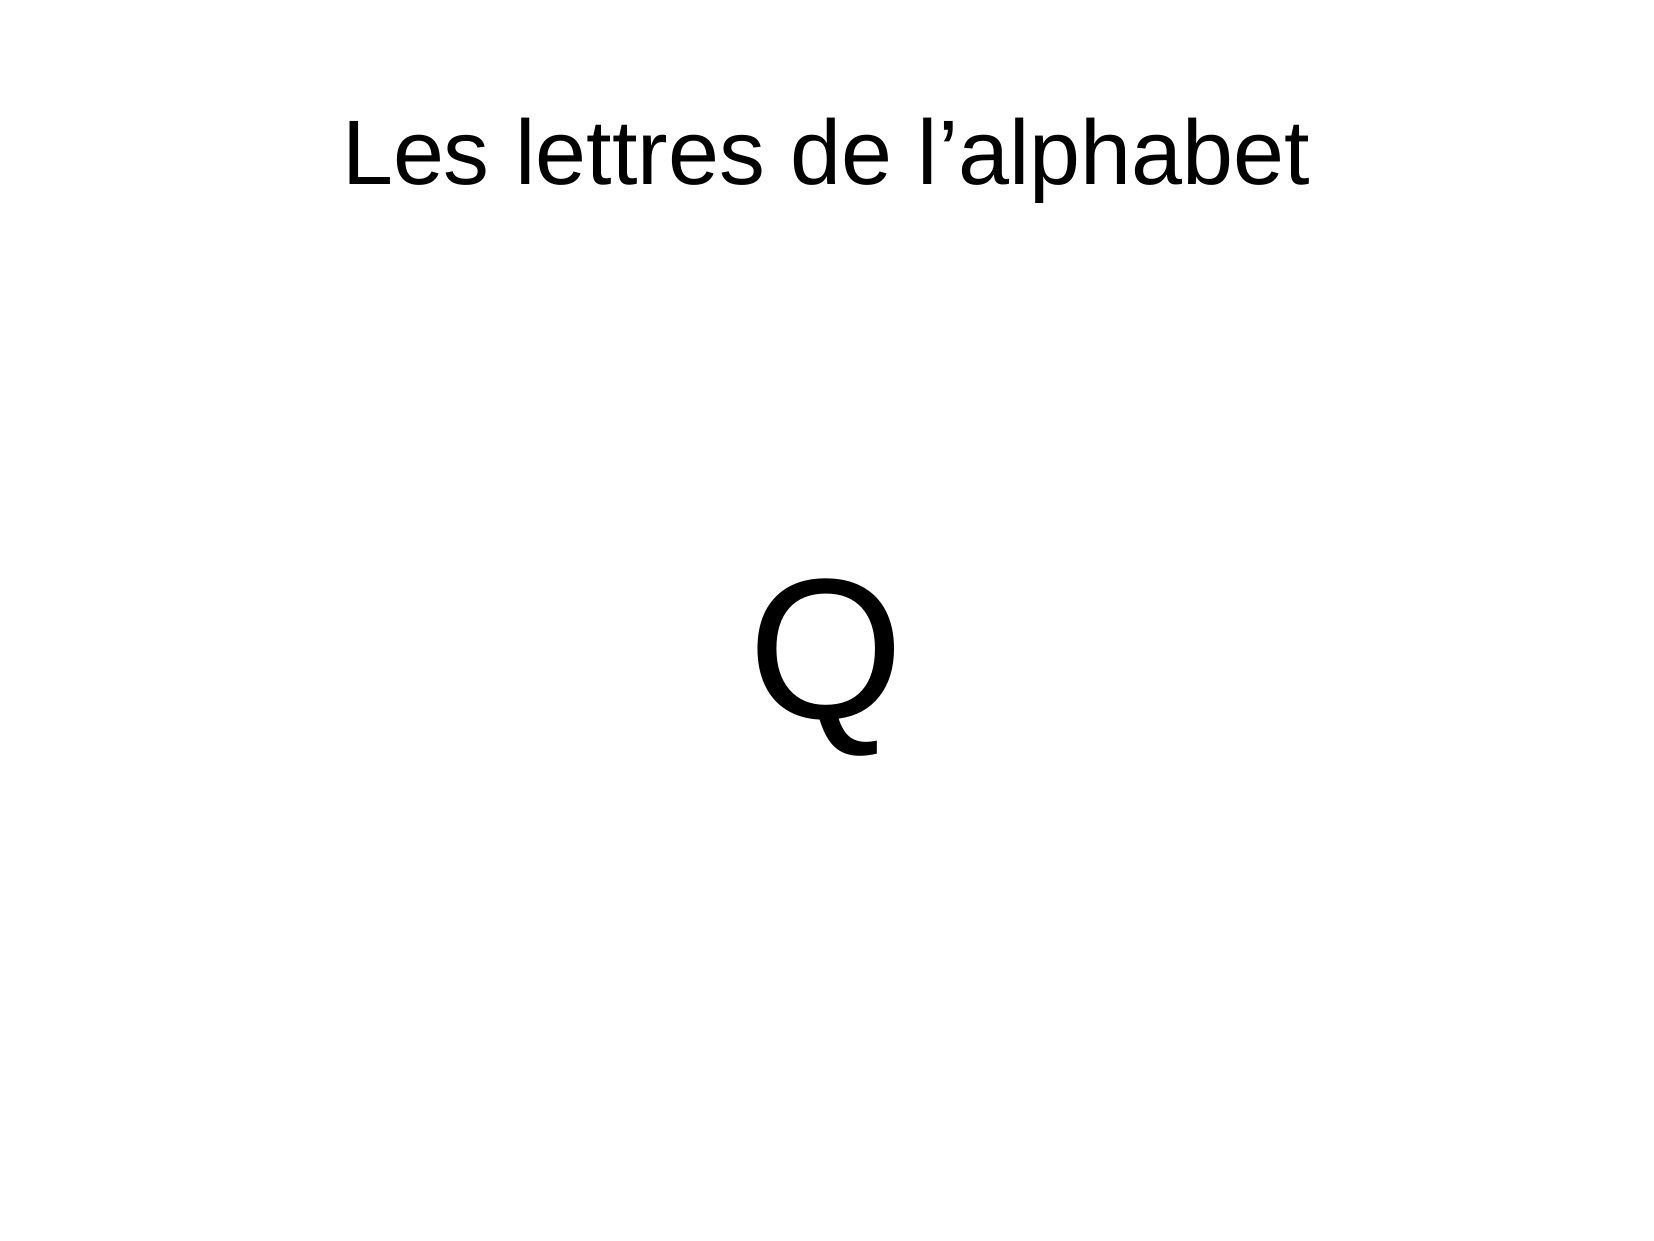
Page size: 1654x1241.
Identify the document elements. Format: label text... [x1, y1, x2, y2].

subtitle Q [82, 290, 1571, 1010]
title Les lettres de l’alphabet [82, 49, 1571, 257]
